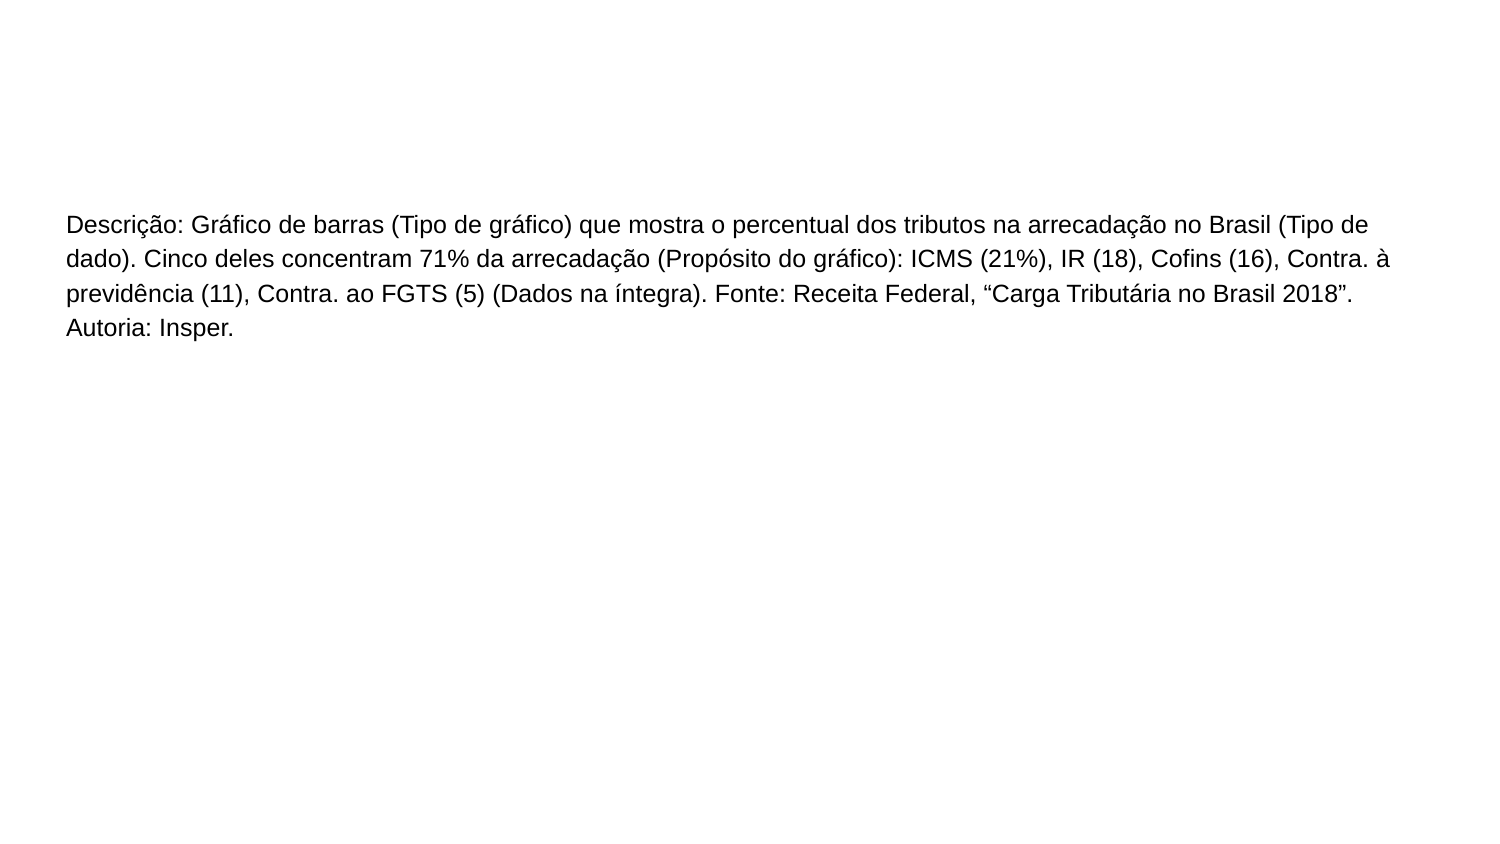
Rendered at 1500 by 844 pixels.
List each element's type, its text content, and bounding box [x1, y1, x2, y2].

list Descrição: Gráfico de barras (Tipo de gráfico) que mostra o percentual dos tributos na arrecadação no Brasil (Tipo de dado). Cinco deles concentram 71% da arrecadação (Propósito do gráfico): ICMS (21%), IR (18), Cofins (16), Contra. à previdência (11), Contra. ao FGTS (5) (Dados na íntegra). Fonte: Receita Federal, “Carga Tributária no Brasil 2018”. Autoria: Insper. [51, 189, 1418, 384]
